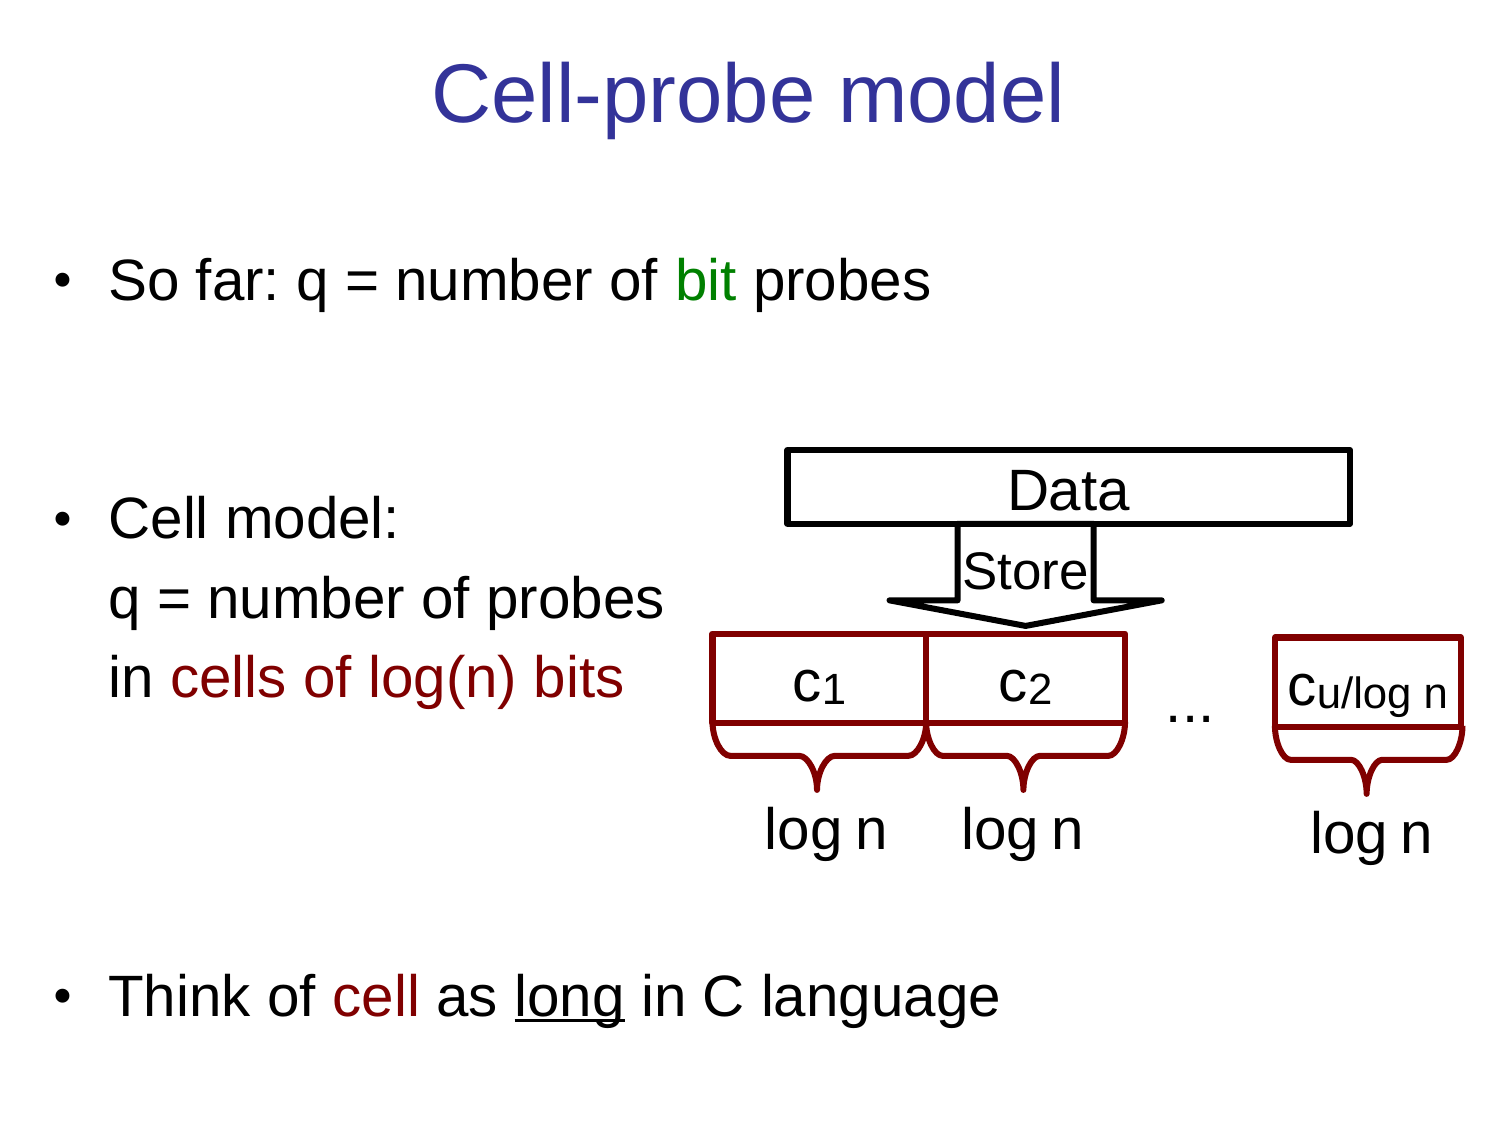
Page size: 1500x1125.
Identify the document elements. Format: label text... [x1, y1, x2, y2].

text_box c1 [712, 633, 926, 724]
list So far: q = number of bit probes Cell model: q = number of probes in cells of log(n) bits Think of cell as long in C language [37, 80, 1500, 1037]
text_box ... [1151, 657, 1254, 742]
text_box c2 [926, 633, 1126, 724]
text_box log n [946, 783, 1100, 880]
title Cell-probe model [34, 0, 1463, 188]
text_box log n [1295, 787, 1449, 884]
text_box Data [787, 450, 1351, 524]
text_box Store [889, 523, 1162, 626]
text_box cu/log n [1275, 637, 1461, 728]
text_box log n [750, 783, 903, 880]
